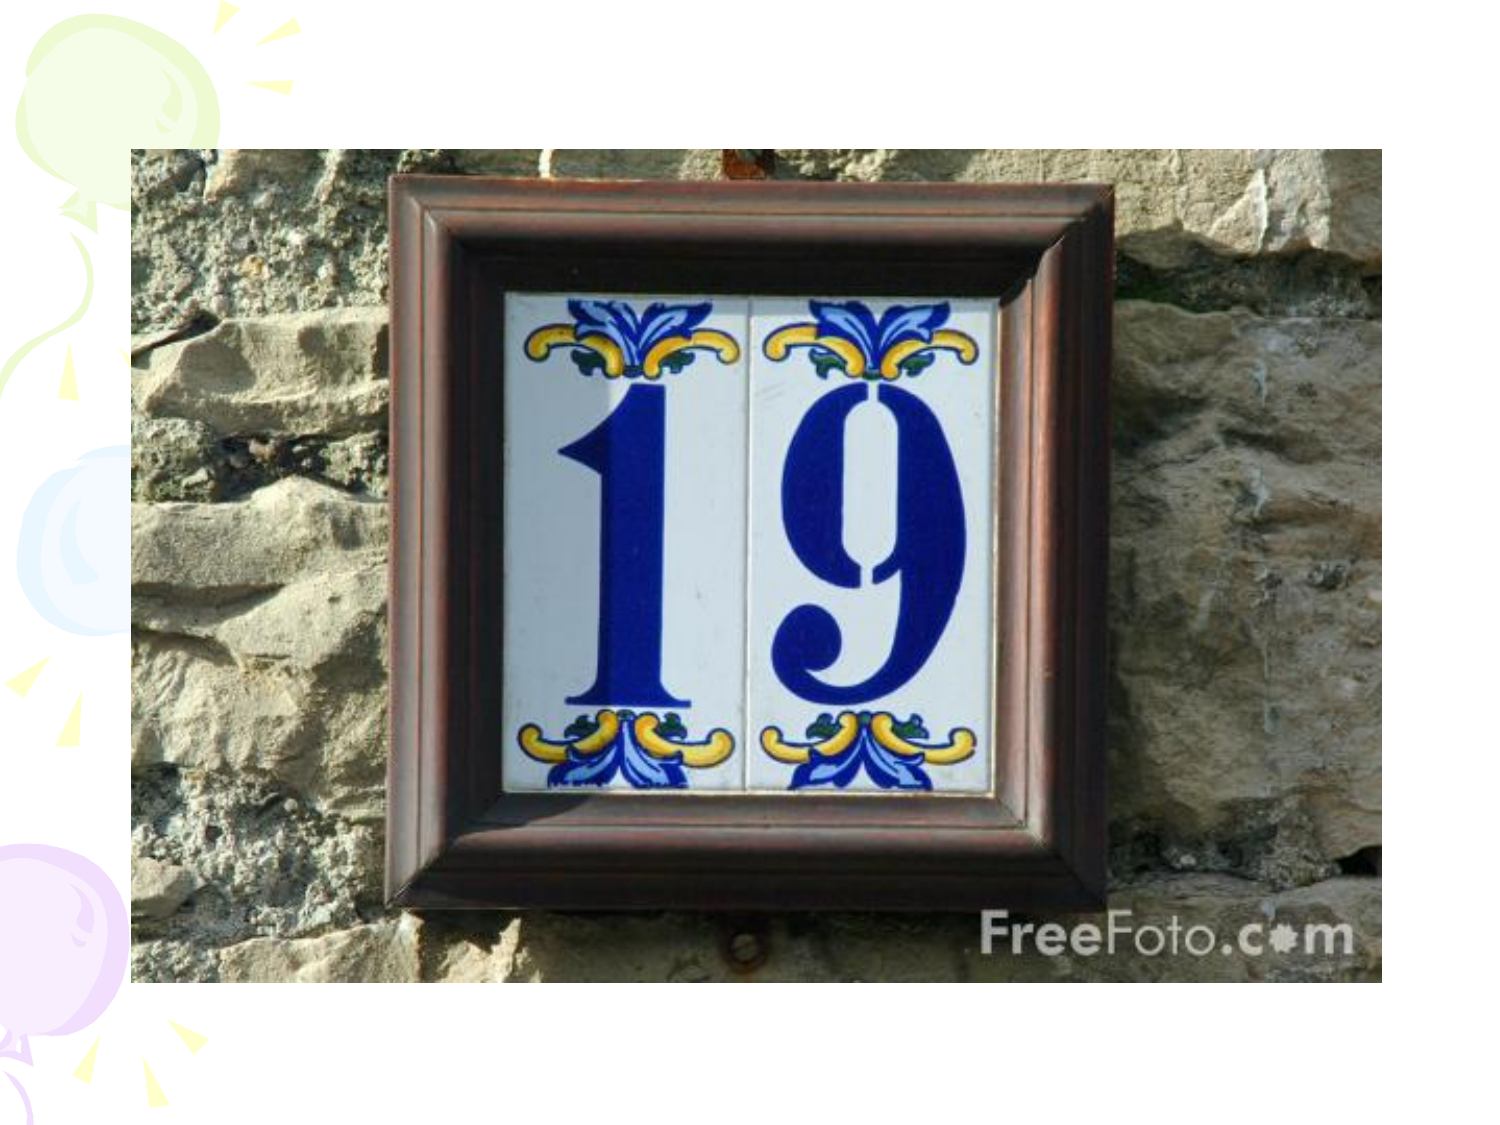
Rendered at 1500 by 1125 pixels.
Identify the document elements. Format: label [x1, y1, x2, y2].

picture [131, 149, 1382, 983]
